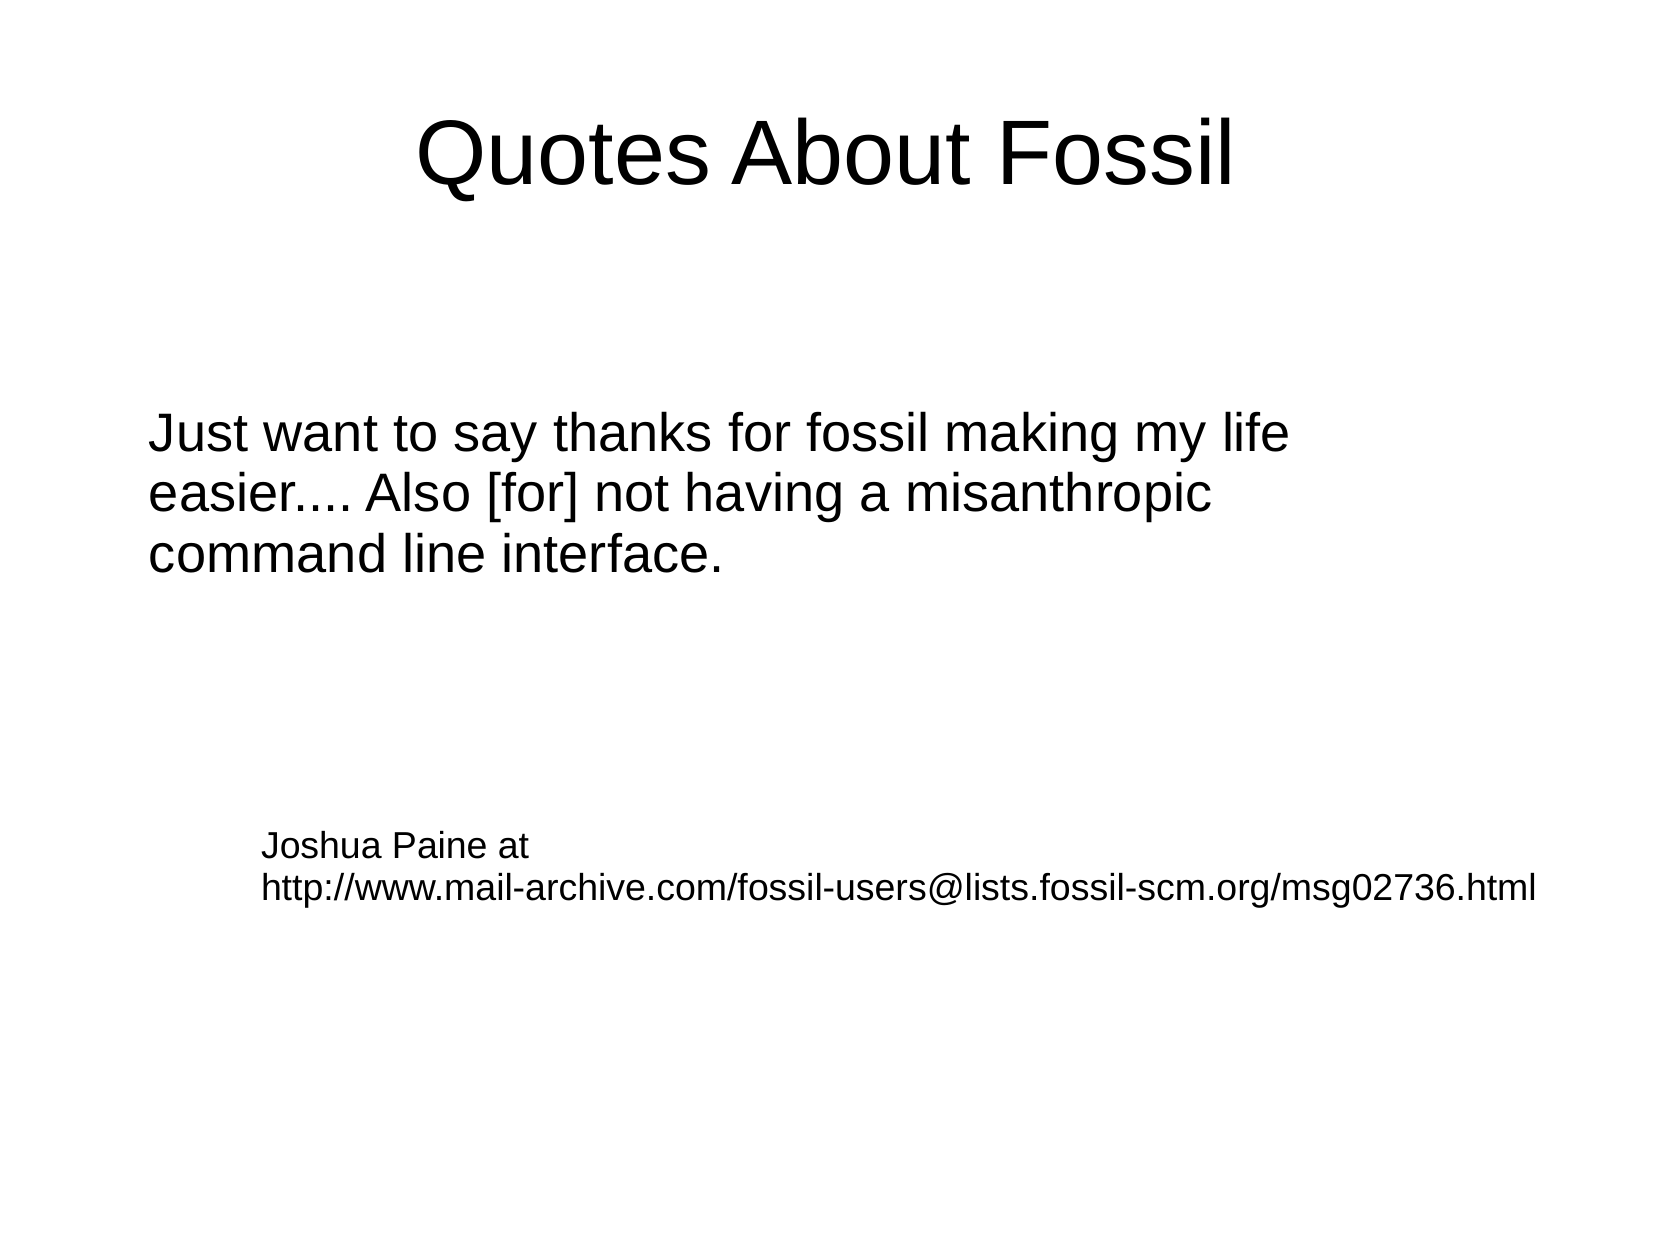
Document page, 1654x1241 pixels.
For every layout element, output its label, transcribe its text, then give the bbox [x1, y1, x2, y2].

text_box Joshua Paine at http://www.mail-archive.com/fossil-users@lists.fossil-scm.org/msg02736.html [246, 817, 1554, 919]
title Quotes About Fossil [82, 49, 1571, 257]
text_box Just want to say thanks for fossil making my life easier.... Also [for] not having a misanthropic command line interface. [134, 394, 1305, 597]
